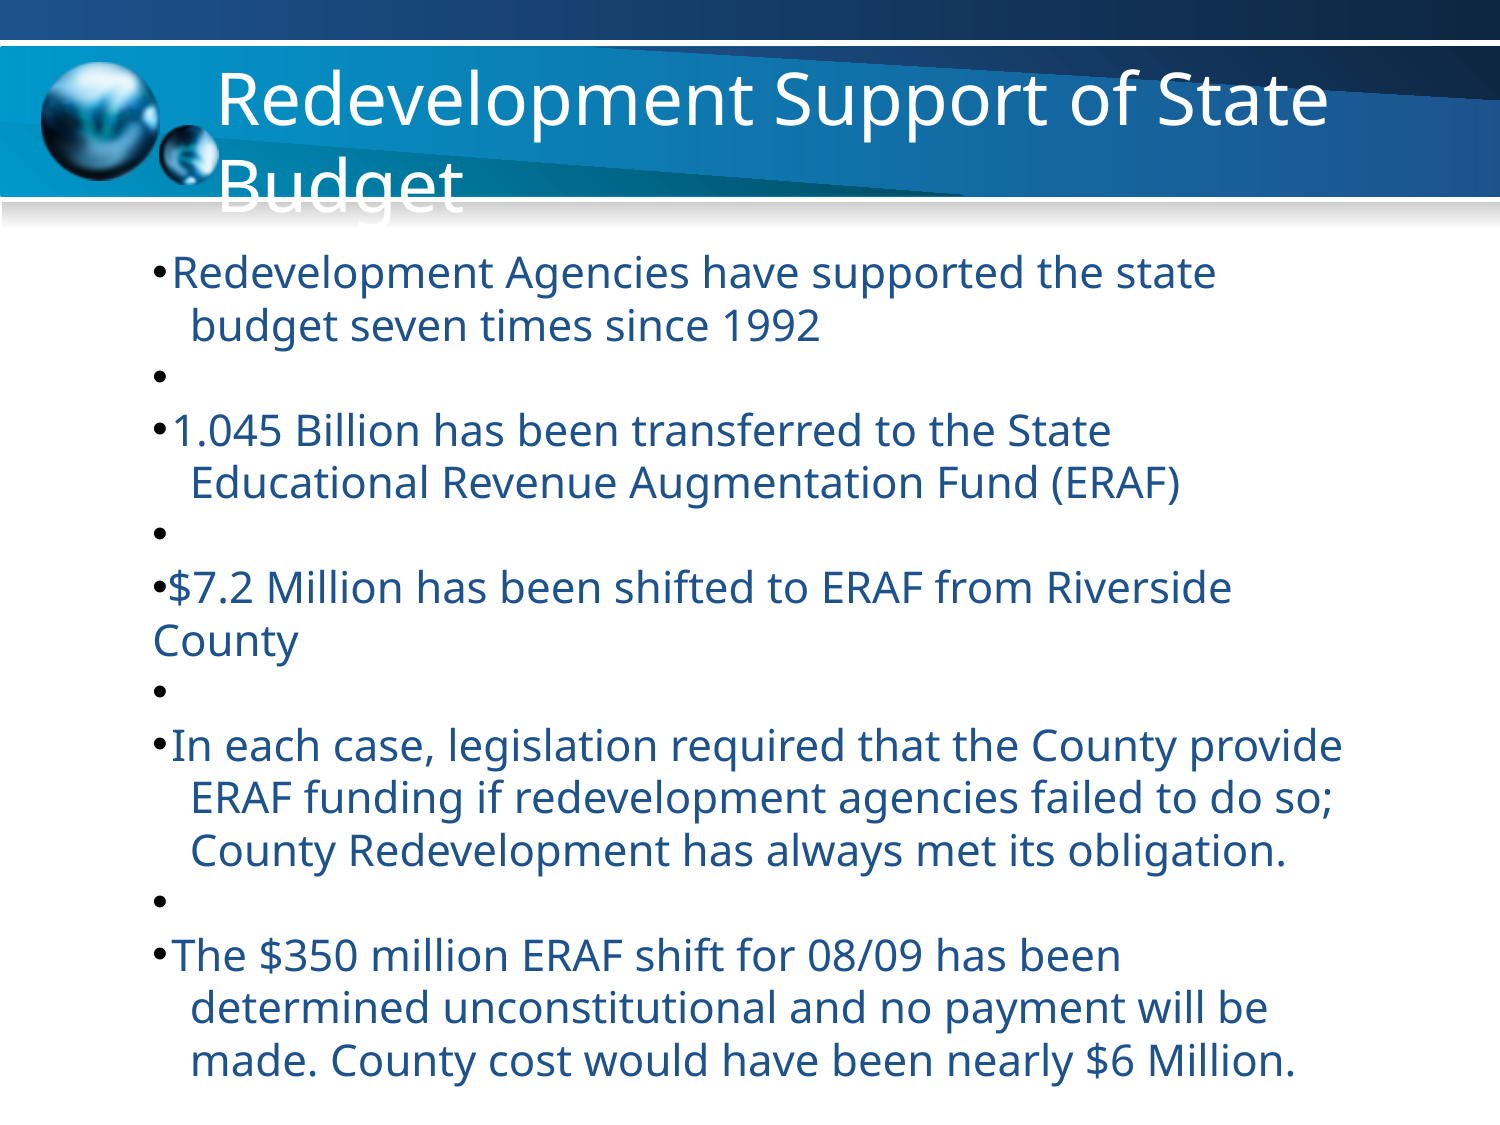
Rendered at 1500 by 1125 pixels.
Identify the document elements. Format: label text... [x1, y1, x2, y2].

text_box Redevelopment Agencies have supported the state budget seven times since 1992 1.045 Billion has been transferred to the State Educational Revenue Augmentation Fund (ERAF) $7.2 Million has been shifted to ERAF from Riverside County In each case, legislation required that the County provide ERAF funding if redevelopment agencies failed to do so; County Redevelopment has always met its obligation. The $350 million ERAF shift for 08/09 has been determined unconstitutional and no payment will be made. County cost would have been nearly $6 Million. [137, 237, 1362, 1093]
title Redevelopment Support of State Budget [200, 45, 1500, 188]
